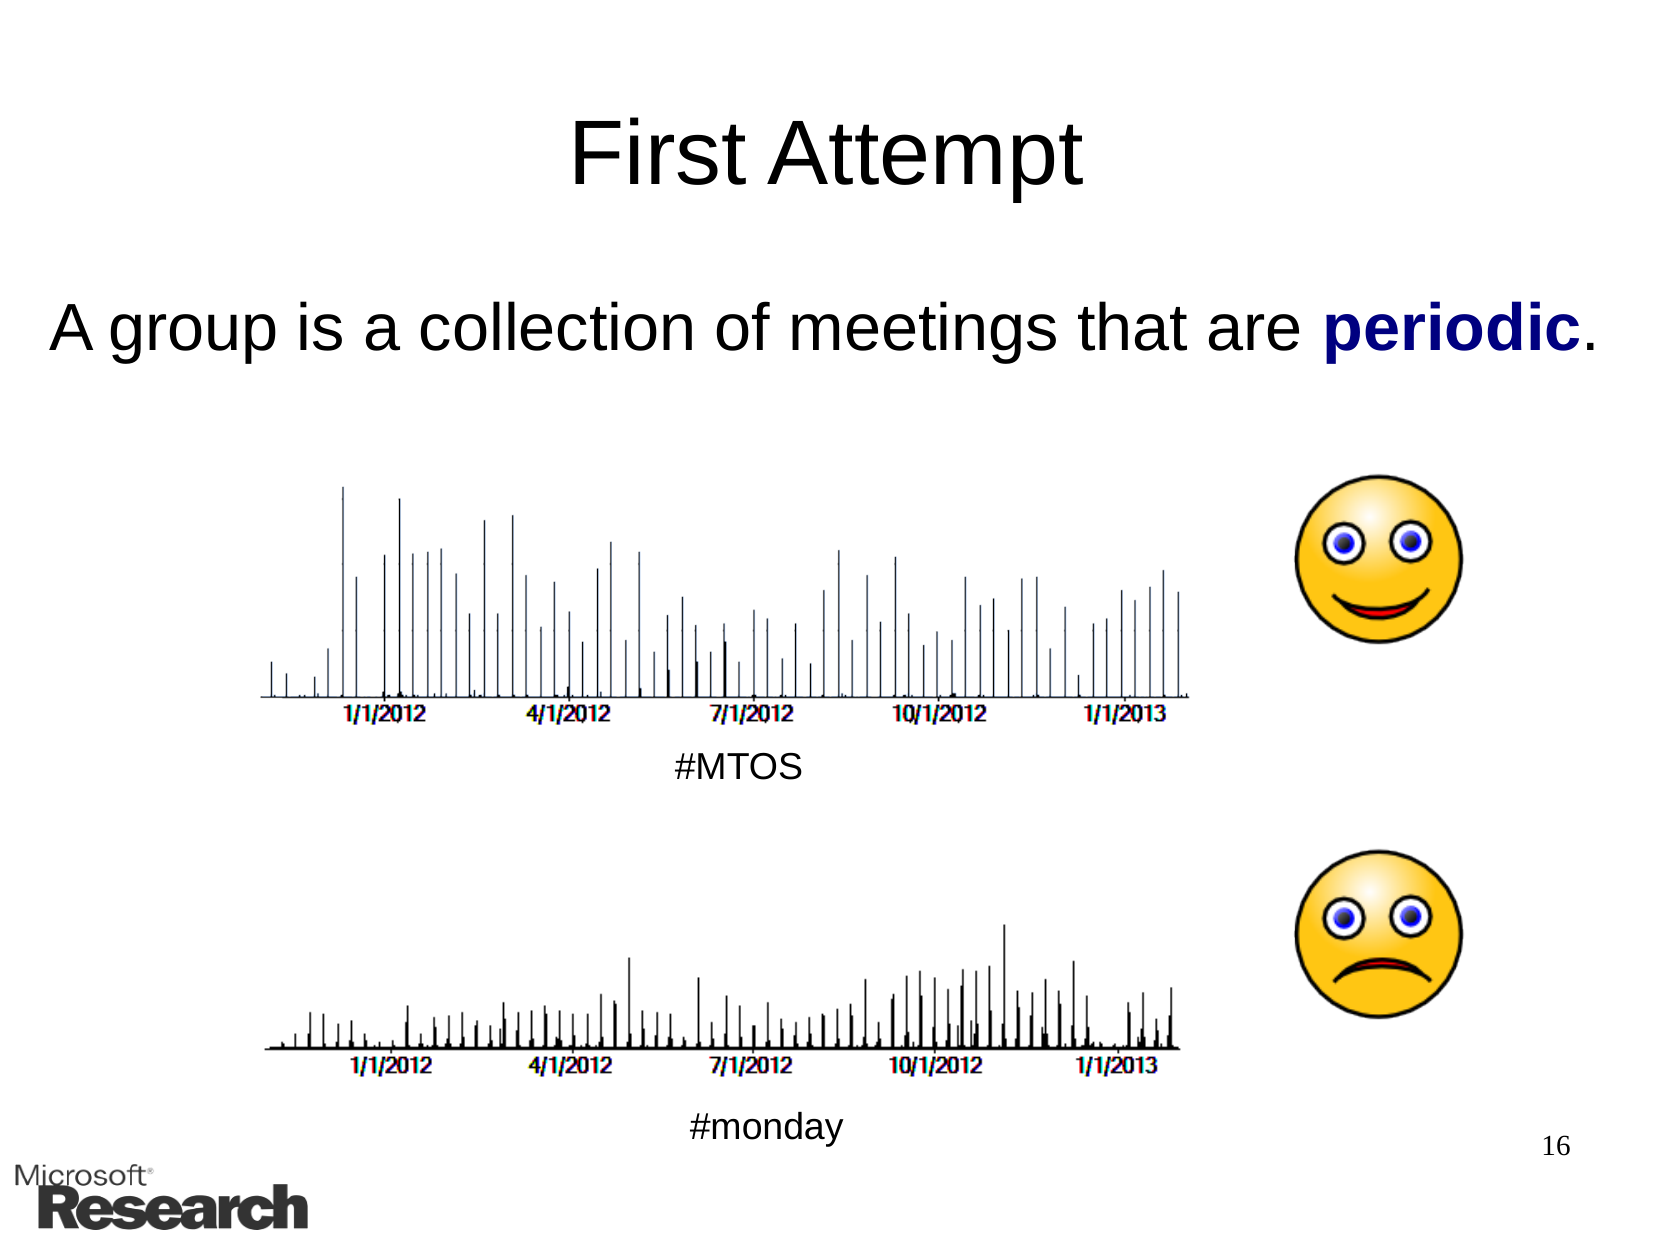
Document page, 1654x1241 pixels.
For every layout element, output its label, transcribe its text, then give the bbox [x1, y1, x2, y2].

picture [189, 763, 1207, 1095]
picture [1250, 449, 1500, 700]
title First Attempt [82, 49, 1571, 257]
text_box #MTOS [659, 738, 819, 795]
text_box #monday [674, 1098, 859, 1155]
picture [5, 1148, 322, 1241]
list A group is a collection of meetings that are periodic. [49, 290, 1620, 1010]
picture [1250, 824, 1500, 1075]
